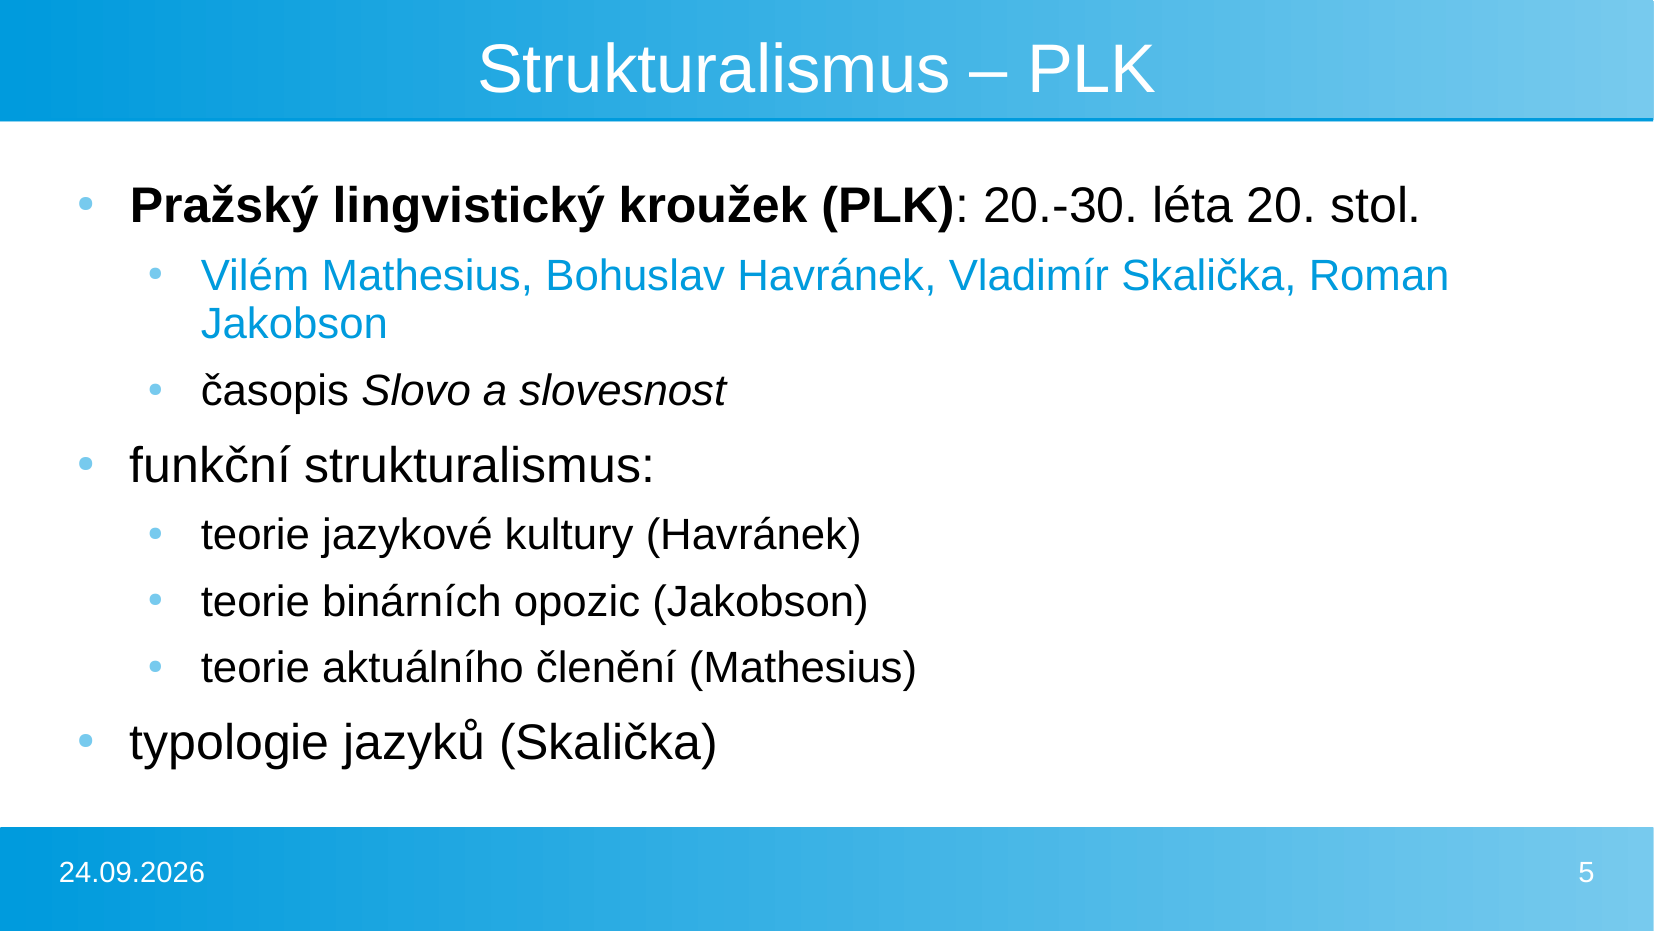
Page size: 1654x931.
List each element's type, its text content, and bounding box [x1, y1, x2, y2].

list Pražský lingvistický kroužek (PLK): 20.-30. léta 20. stol. Vilém Mathesius, Bohuslav Havránek, Vladimír Skalička, Roman Jakobson časopis Slovo a slovesnost funkční strukturalismus: teorie jazykové kultury (Havránek) teorie binárních opozic (Jakobson) teorie aktuálního členění (Mathesius) typologie jazyků (Skalička) [59, 177, 1595, 768]
title Strukturalismus – PLK [59, 29, 1595, 108]
